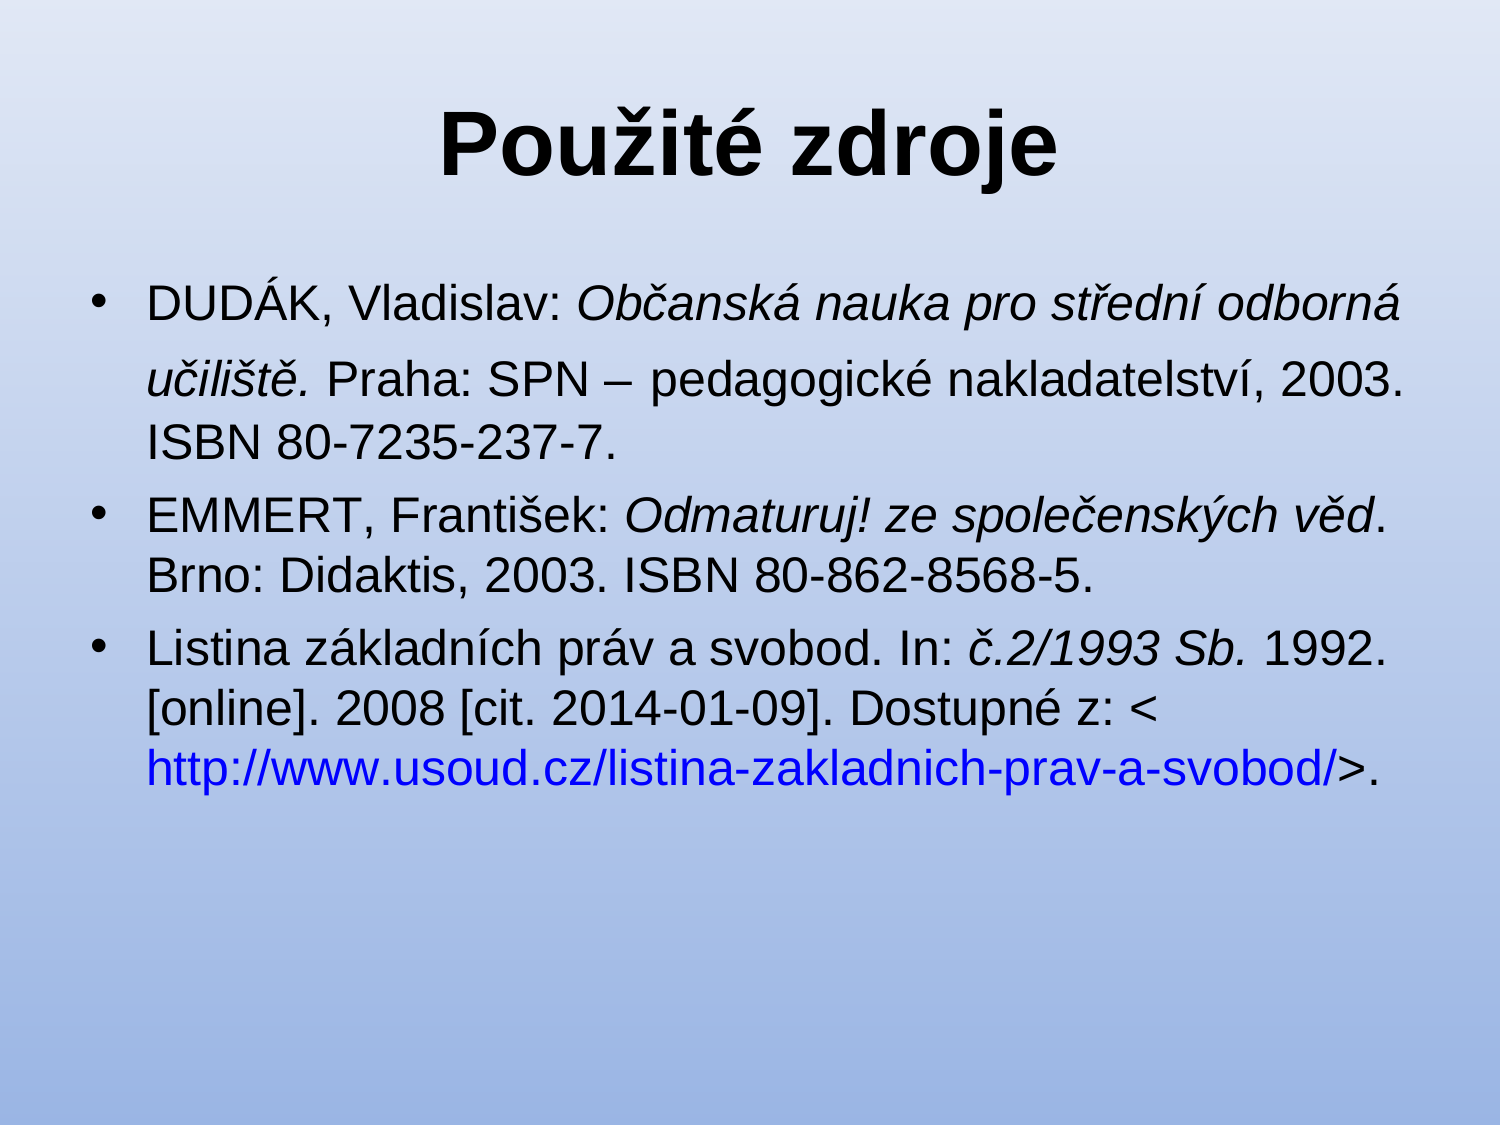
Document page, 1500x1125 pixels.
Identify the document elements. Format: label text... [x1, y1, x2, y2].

title Použité zdroje [75, 45, 1426, 233]
list DUDÁK, Vladislav: Občanská nauka pro střední odborná učiliště. Praha: SPN – pedagogické nakladatelství, 2003. ISBN 80-7235-237-7. EMMERT, František: Odmaturuj! ze společenských věd. Brno: Didaktis, 2003. ISBN 80-862-8568-5. Listina základních práv a svobod. In: č.2/1993 Sb. 1992. [online]. 2008 [cit. 2014-01-09]. Dostupné z: <http://www.usoud.cz/listina-zakladnich-prav-a-svobod/>. [75, 262, 1426, 1006]
